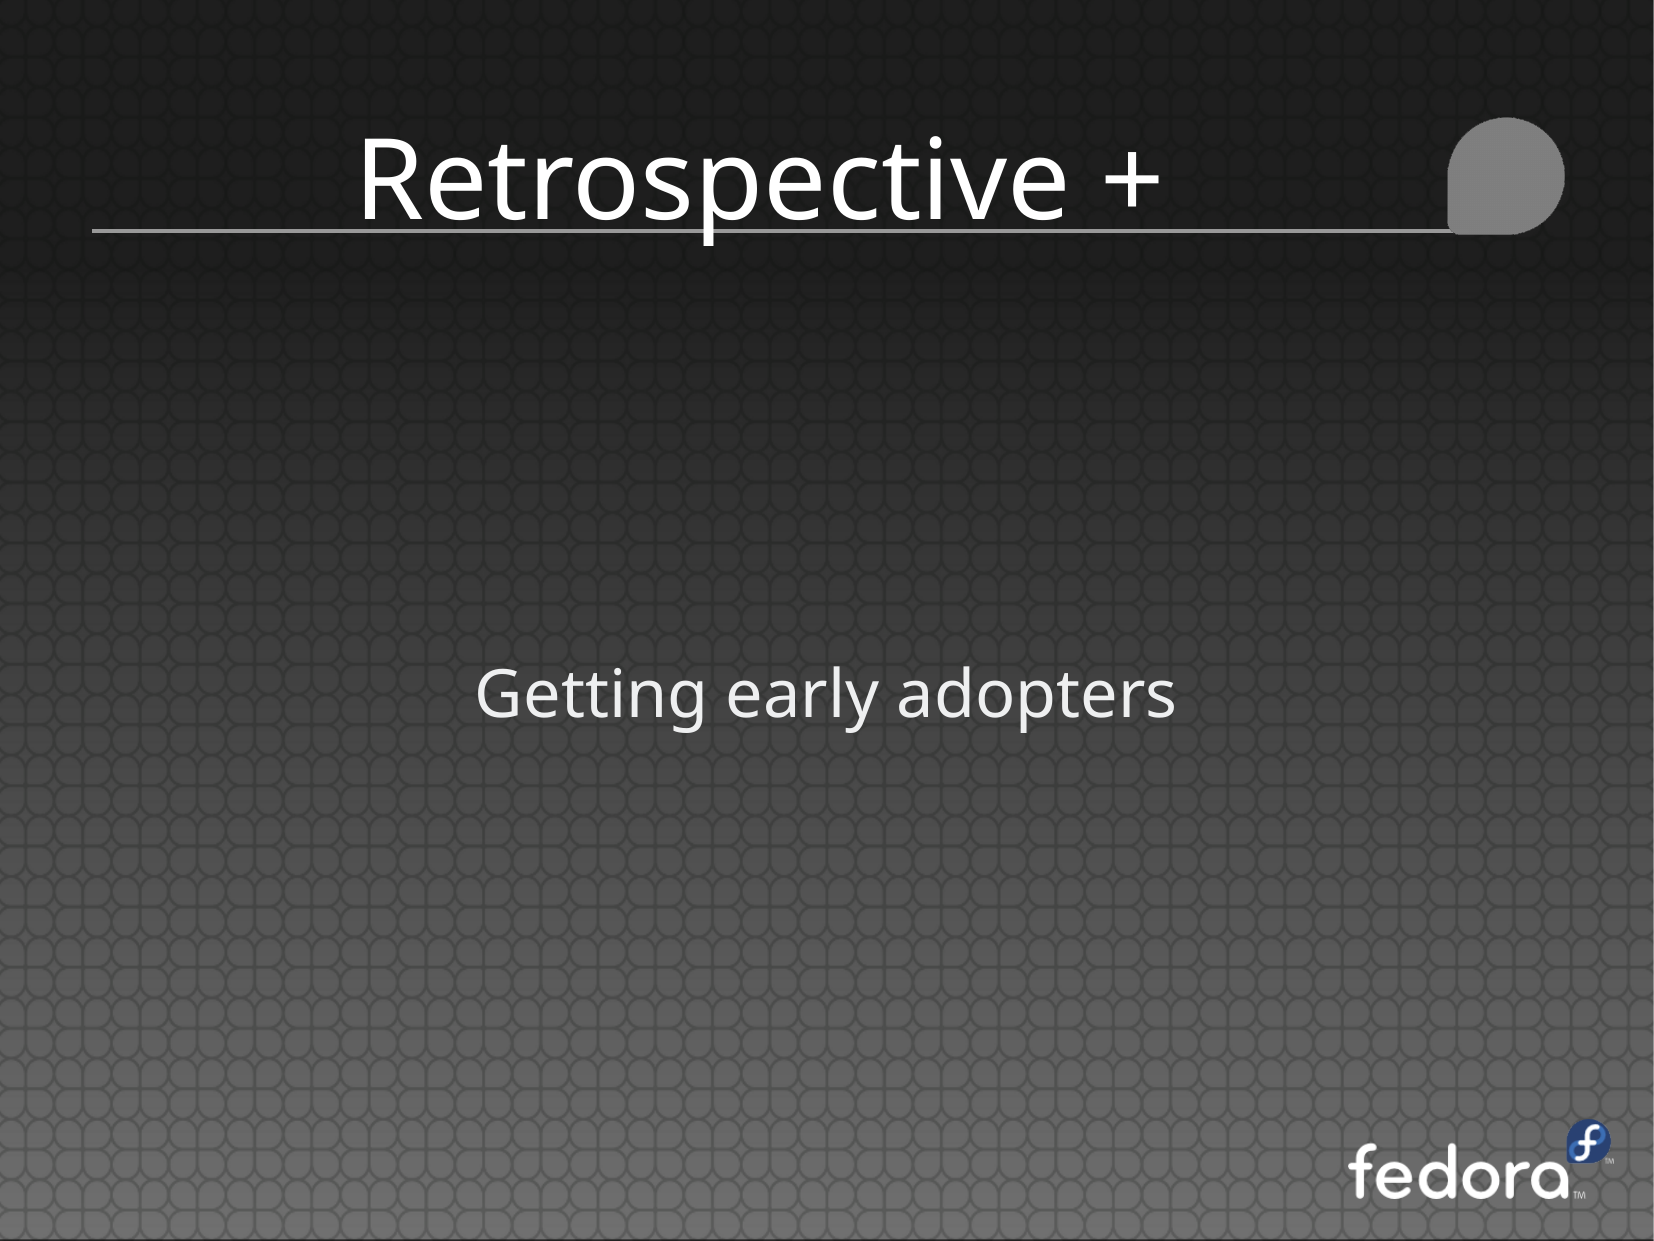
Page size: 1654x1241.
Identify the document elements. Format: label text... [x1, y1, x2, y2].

picture [0, 0, 1654, 1241]
title Retrospective + [94, 100, 1426, 251]
list Getting early adopters [82, 290, 1571, 1094]
